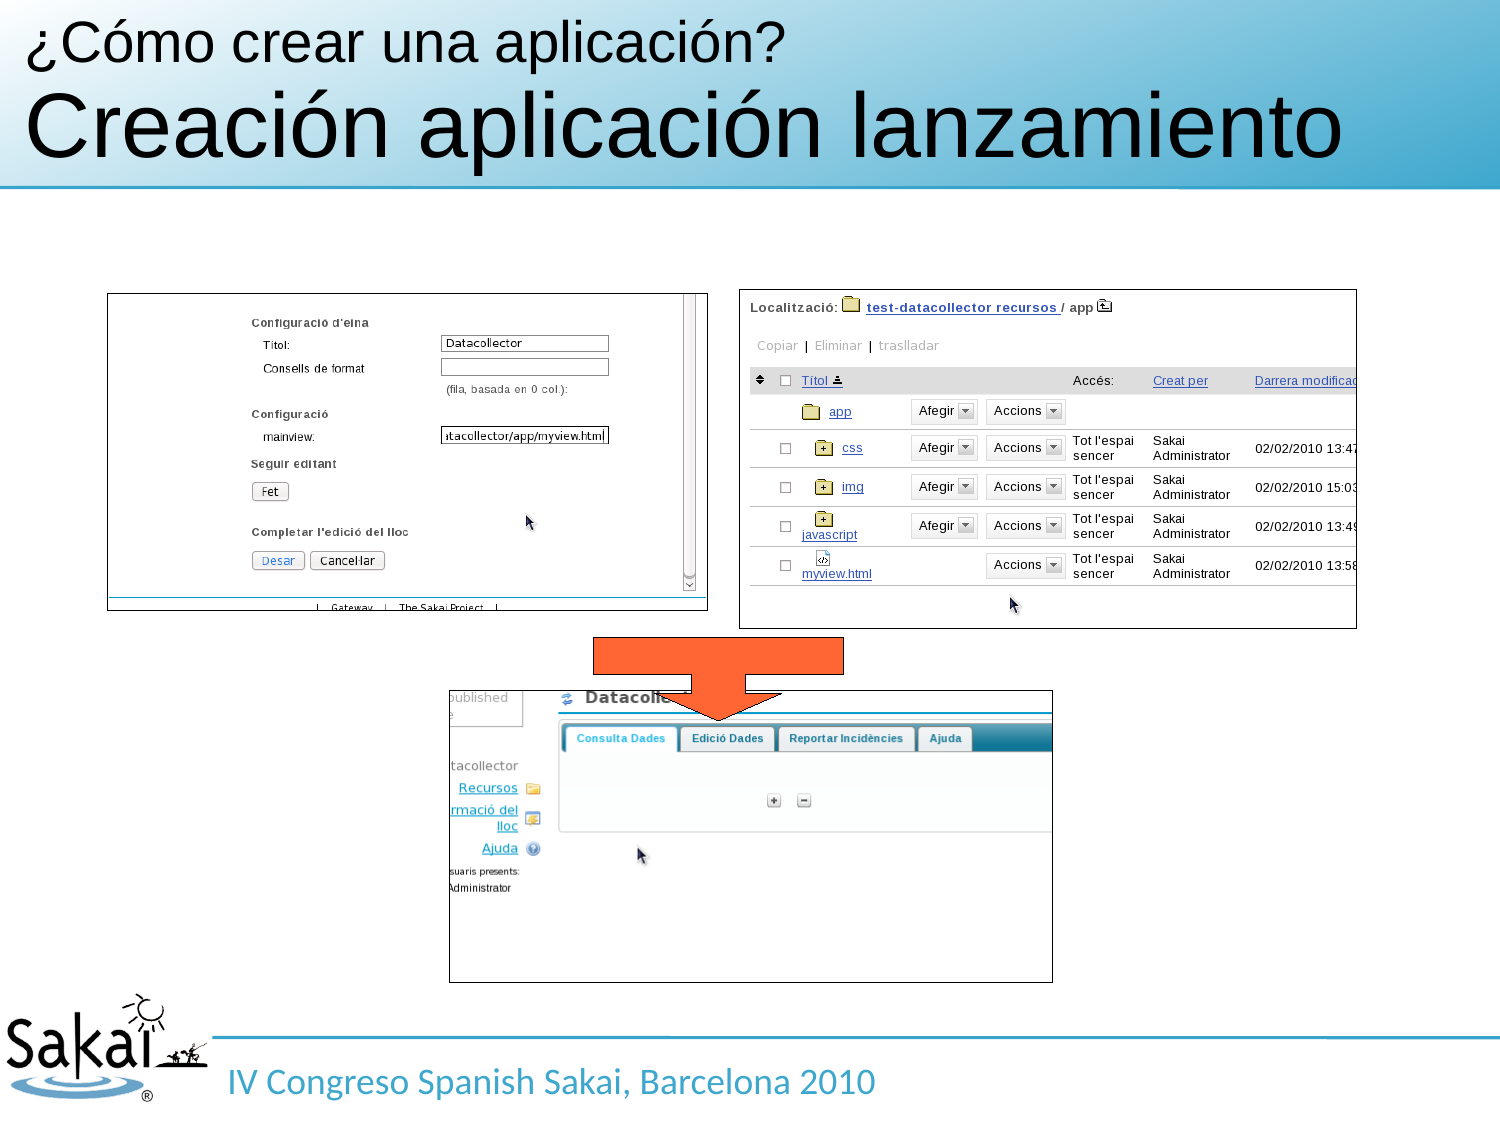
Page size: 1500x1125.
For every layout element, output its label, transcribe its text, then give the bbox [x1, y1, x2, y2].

picture [107, 293, 708, 611]
picture [739, 289, 1357, 629]
picture [742, 690, 1053, 712]
text_box [593, 637, 844, 721]
picture [449, 690, 1053, 983]
picture [0, 955, 213, 1125]
title ¿Cómo crear una aplicación? Creación aplicación lanzamiento [24, 9, 1475, 178]
